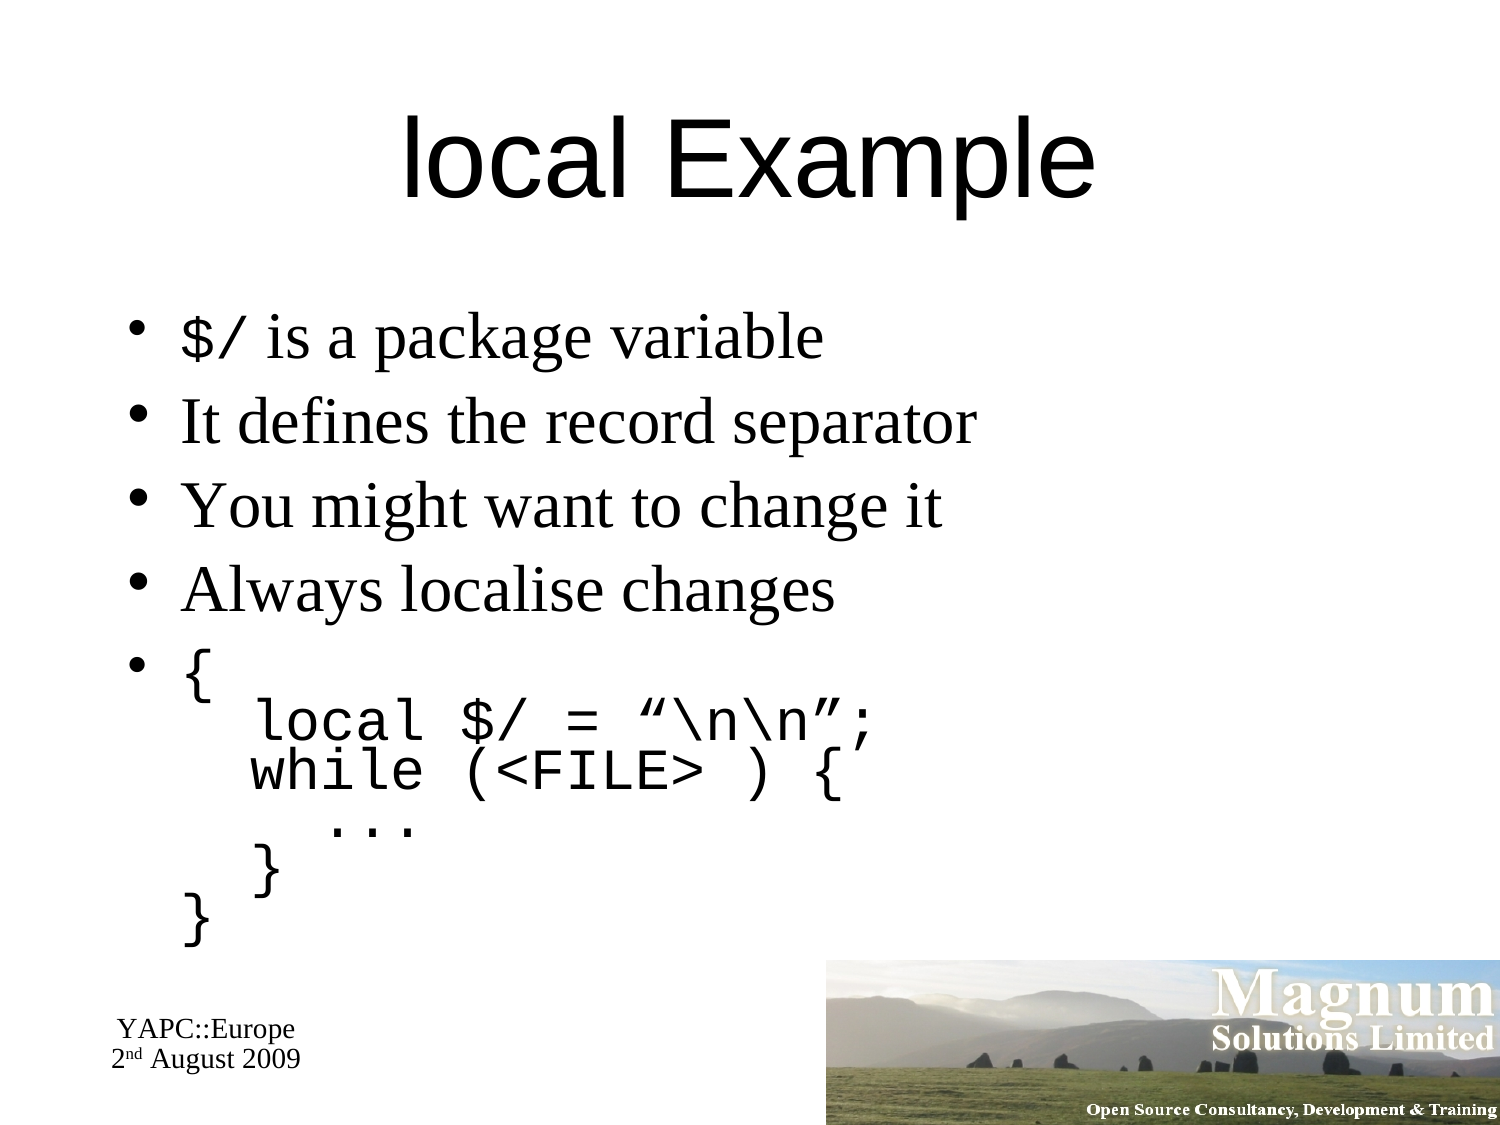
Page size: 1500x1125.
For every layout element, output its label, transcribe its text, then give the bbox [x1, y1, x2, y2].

list $/ is a package variable It defines the record separator You might want to change it Always localise changes { local $/ = “\n\n”; while (<FILE> ) { ... } } [110, 312, 1391, 1006]
title local Example [110, 26, 1391, 288]
picture [826, 960, 1500, 1125]
